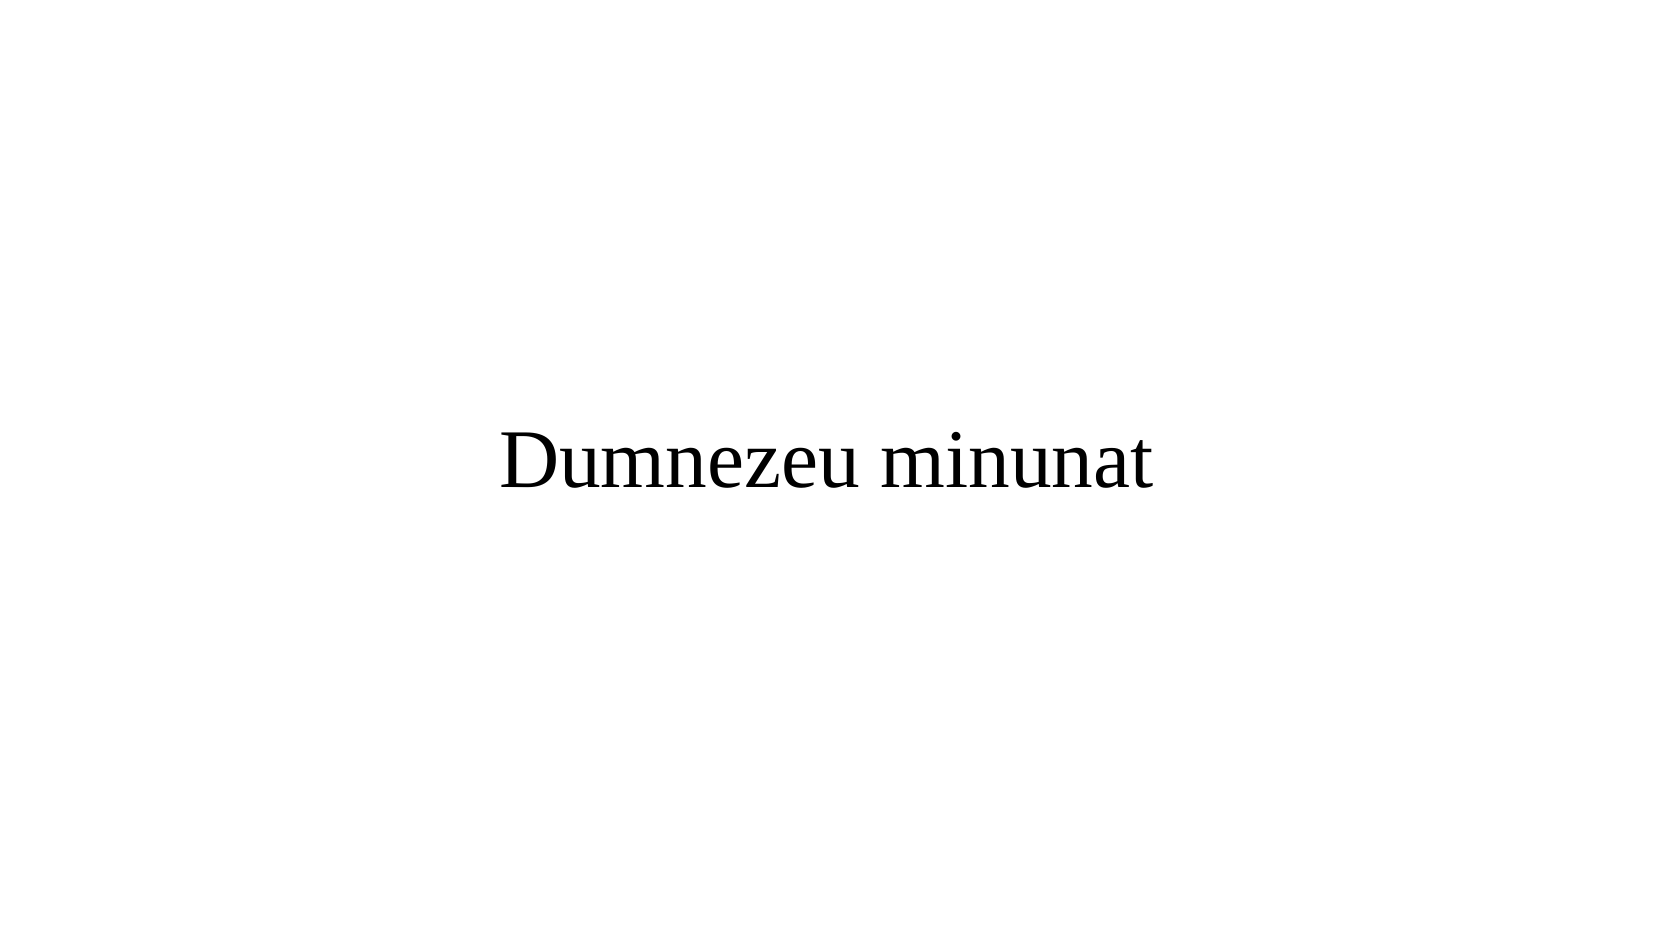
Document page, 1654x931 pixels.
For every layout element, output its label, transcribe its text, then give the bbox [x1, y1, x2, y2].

subtitle Dumnezeu minunat [0, 396, 1654, 505]
